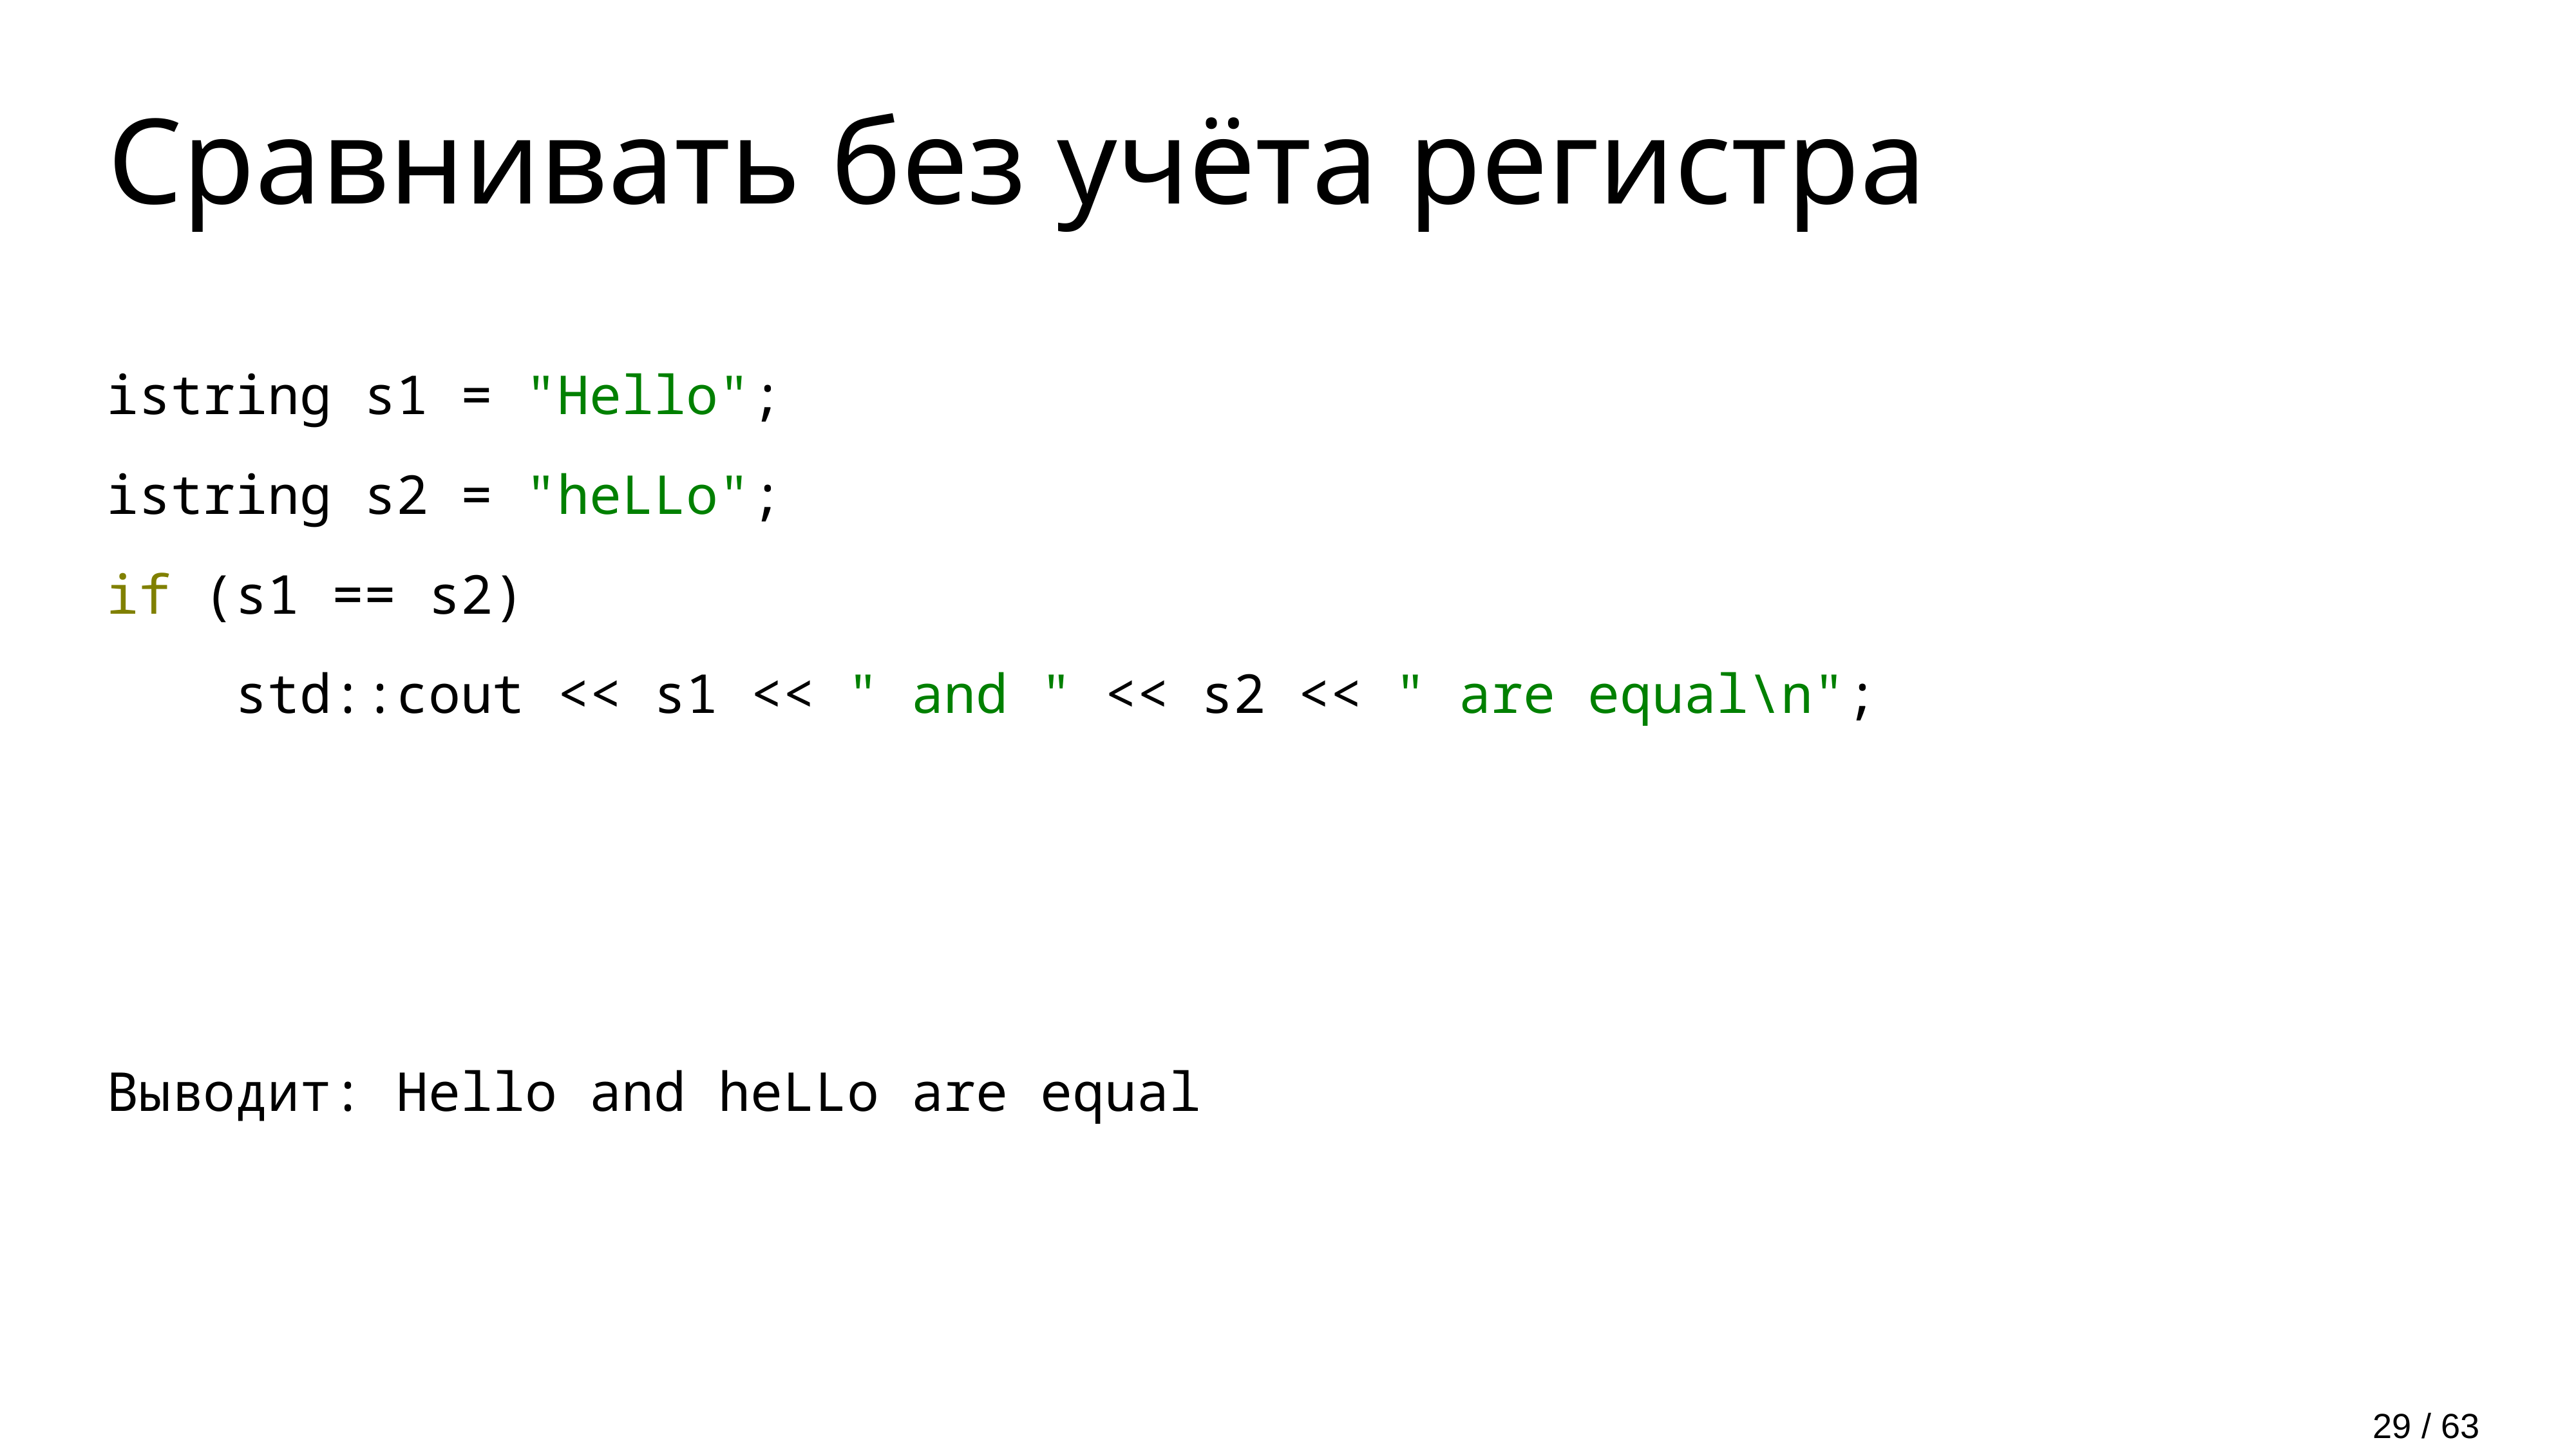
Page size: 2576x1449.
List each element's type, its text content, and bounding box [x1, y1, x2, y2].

list istring s1 = "Hello"; istring s2 = "heLLo"; if (s1 == s2) std::cout << s1 << " and " << s2 << " are equal\n"; Выводит: Hello and heLLo are equal [0, 295, 2576, 1449]
text_box <number> / 63 [2363, 1402, 2576, 1449]
title Сравнивать без учёта регистра [108, 80, 2468, 242]
